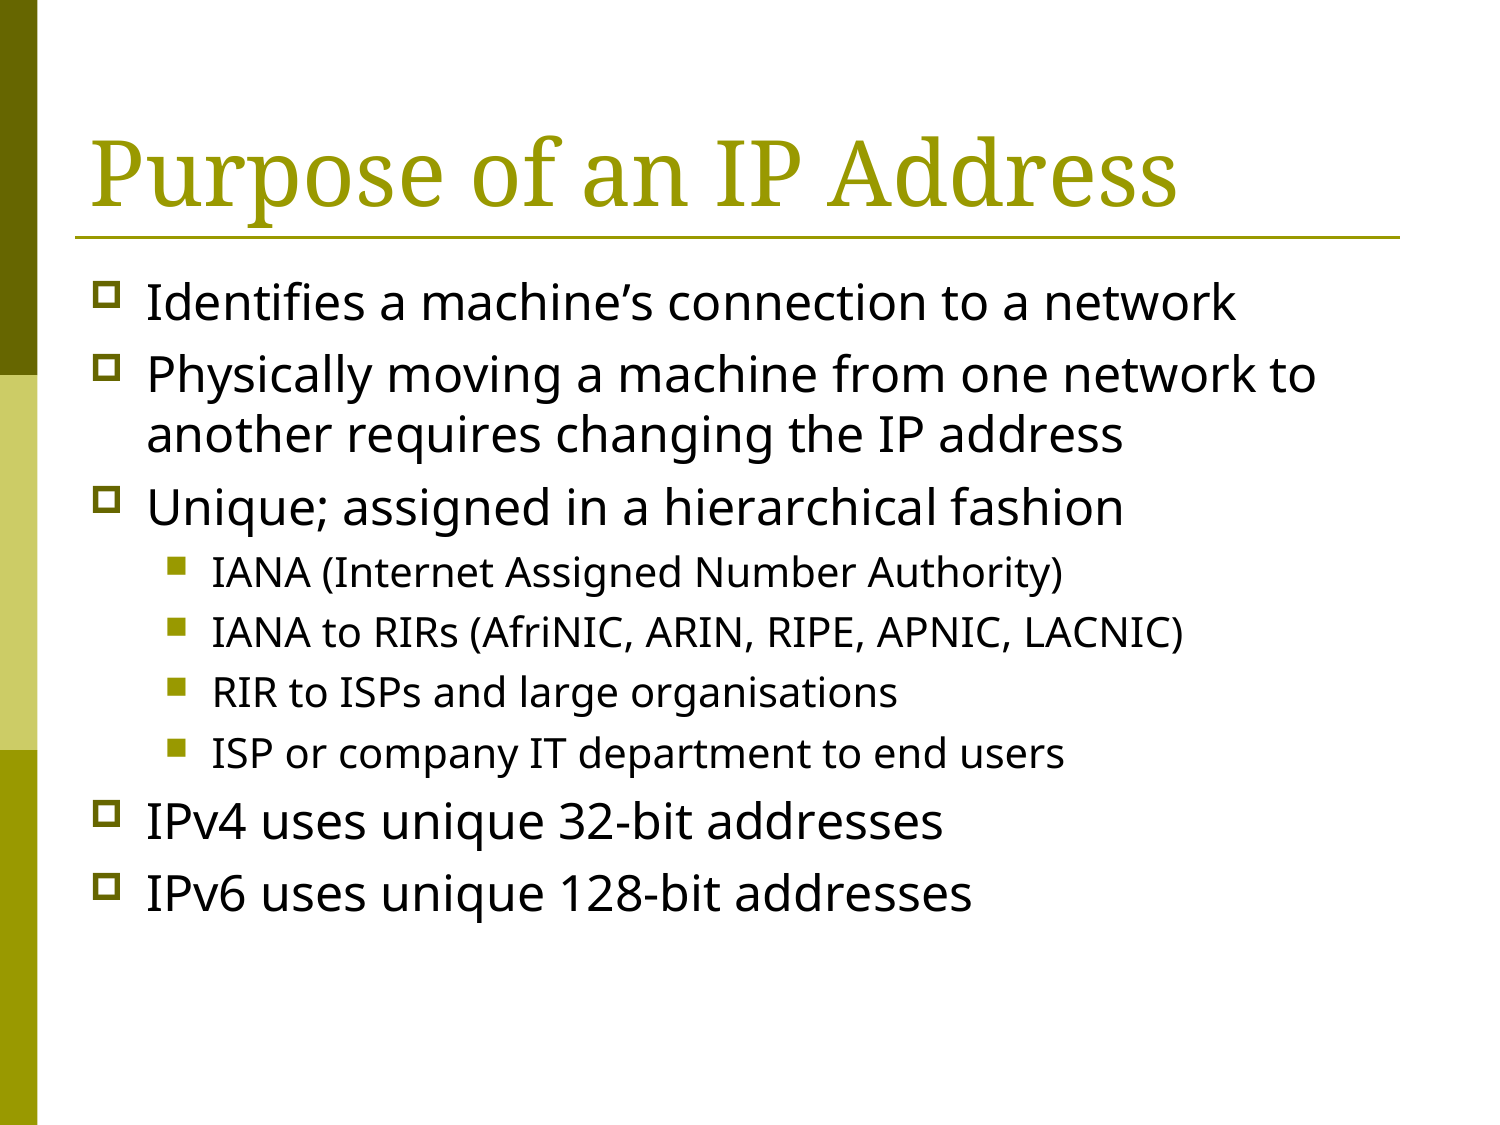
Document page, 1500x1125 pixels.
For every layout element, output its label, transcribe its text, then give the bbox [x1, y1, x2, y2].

list Identifies a machine’s connection to a network Physically moving a machine from one network to another requires changing the IP address Unique; assigned in a hierarchical fashion IANA (Internet Assigned Number Authority) IANA to RIRs (AfriNIC, ARIN, RIPE, APNIC, LACNIC)‏ RIR to ISPs and large organisations ISP or company IT department to end users IPv4 uses unique 32-bit addresses IPv6 uses unique 128-bit addresses [75, 262, 1426, 1006]
title Purpose of an IP Address [75, 45, 1426, 233]
